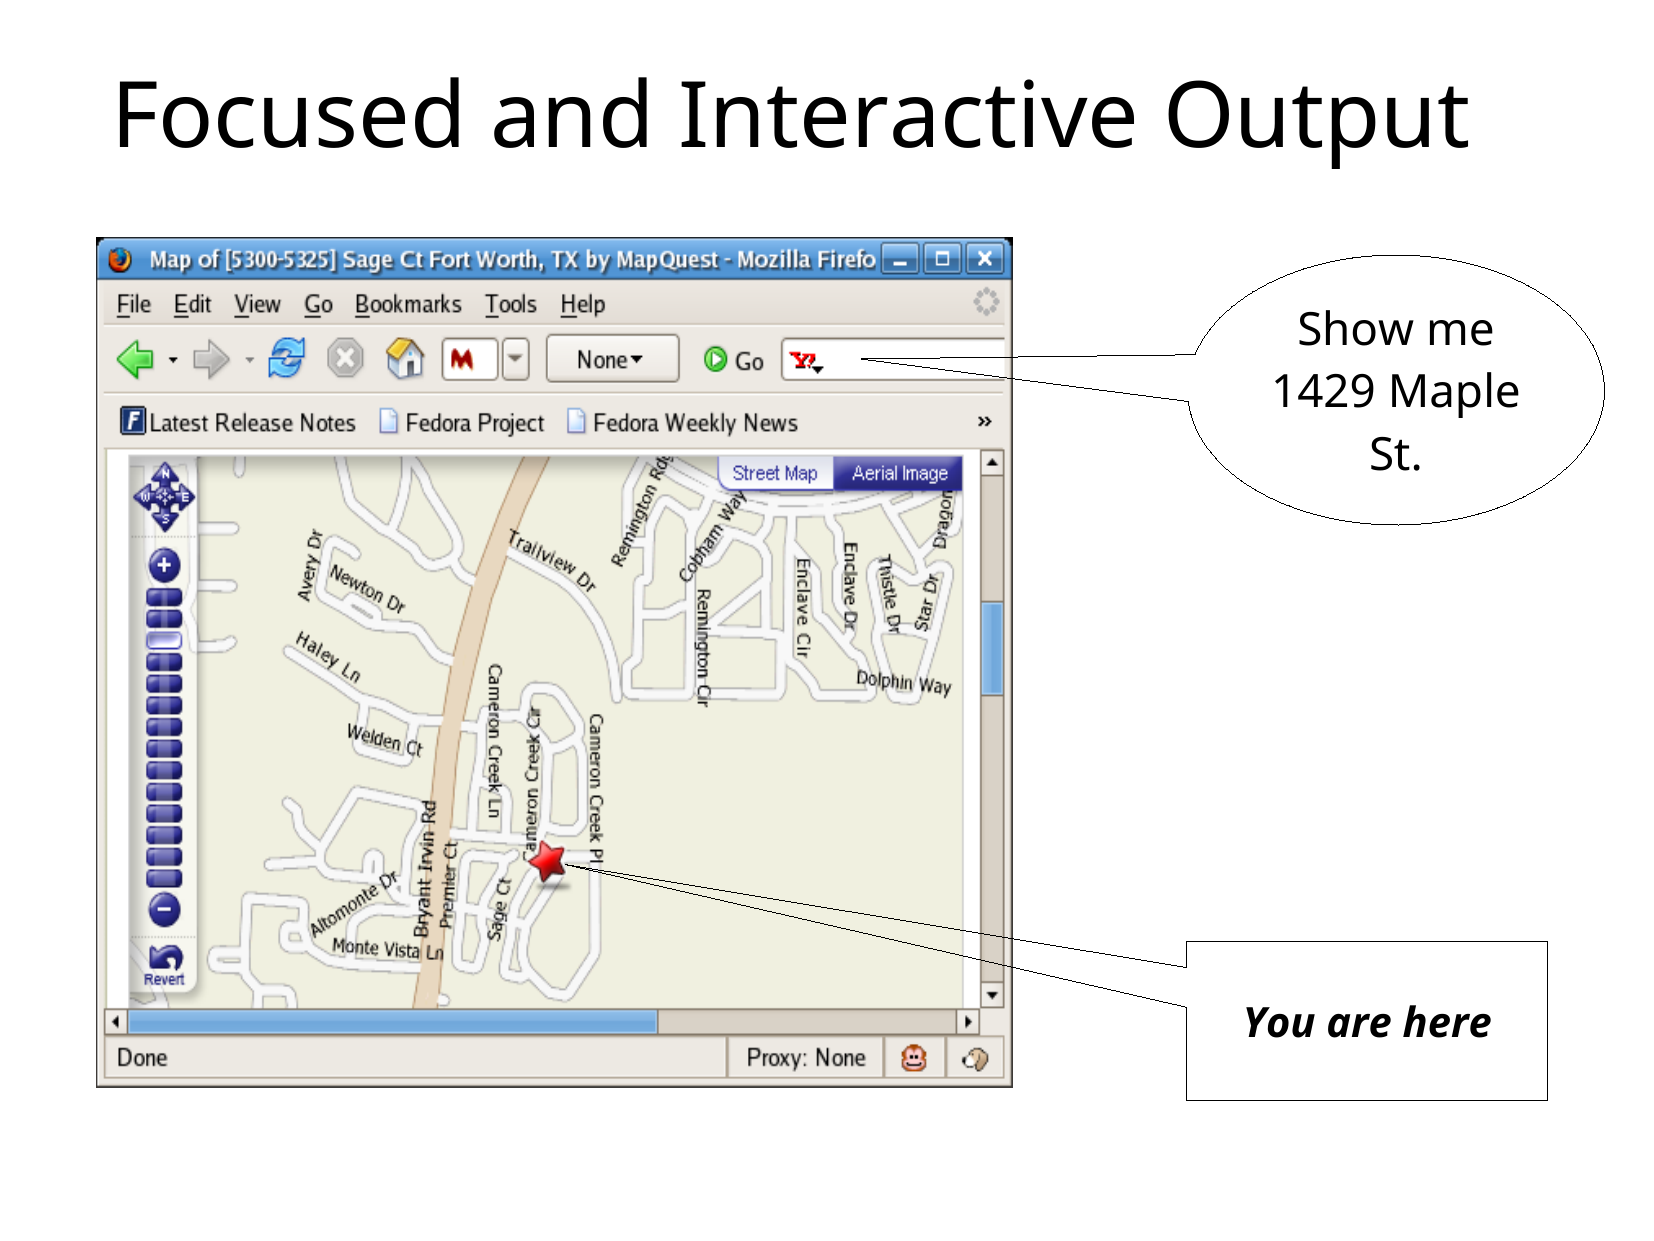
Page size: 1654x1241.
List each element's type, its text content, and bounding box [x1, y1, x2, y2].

text_box Show me 1429 Maple St. [861, 255, 1605, 526]
picture [96, 237, 1013, 1088]
title Focused and Interactive Output [82, 37, 1501, 188]
text_box You are here [565, 864, 1548, 1101]
